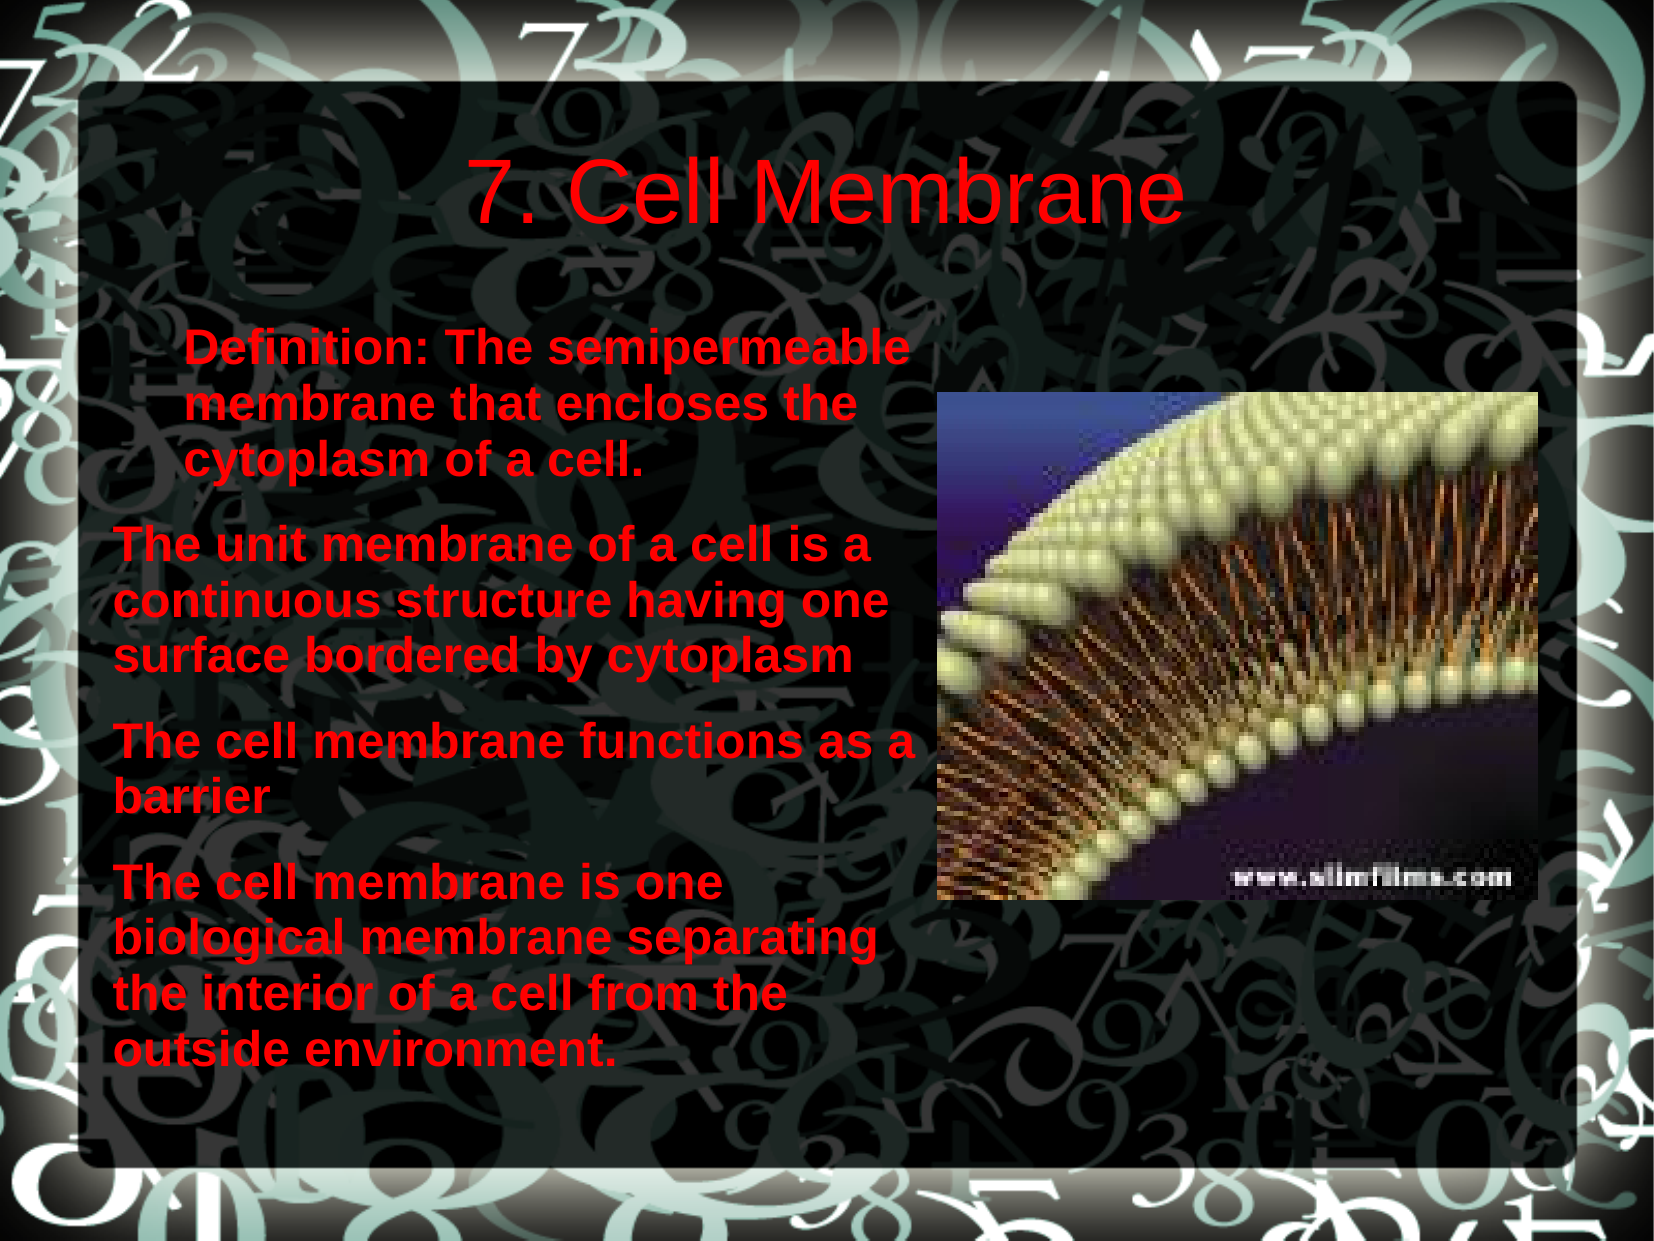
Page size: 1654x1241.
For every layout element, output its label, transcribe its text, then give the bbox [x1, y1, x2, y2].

title 7. Cell Membrane [82, 88, 1571, 296]
picture [0, 0, 1654, 1241]
list Definition: The semipermeable membrane that encloses the cytoplasm of a cell. The unit membrane of a cell is a continuous structure having one surface bordered by cytoplasm The cell membrane functions as a barrier The cell membrane is one biological membrane separating the interior of a cell from the outside environment. [112, 319, 938, 1092]
